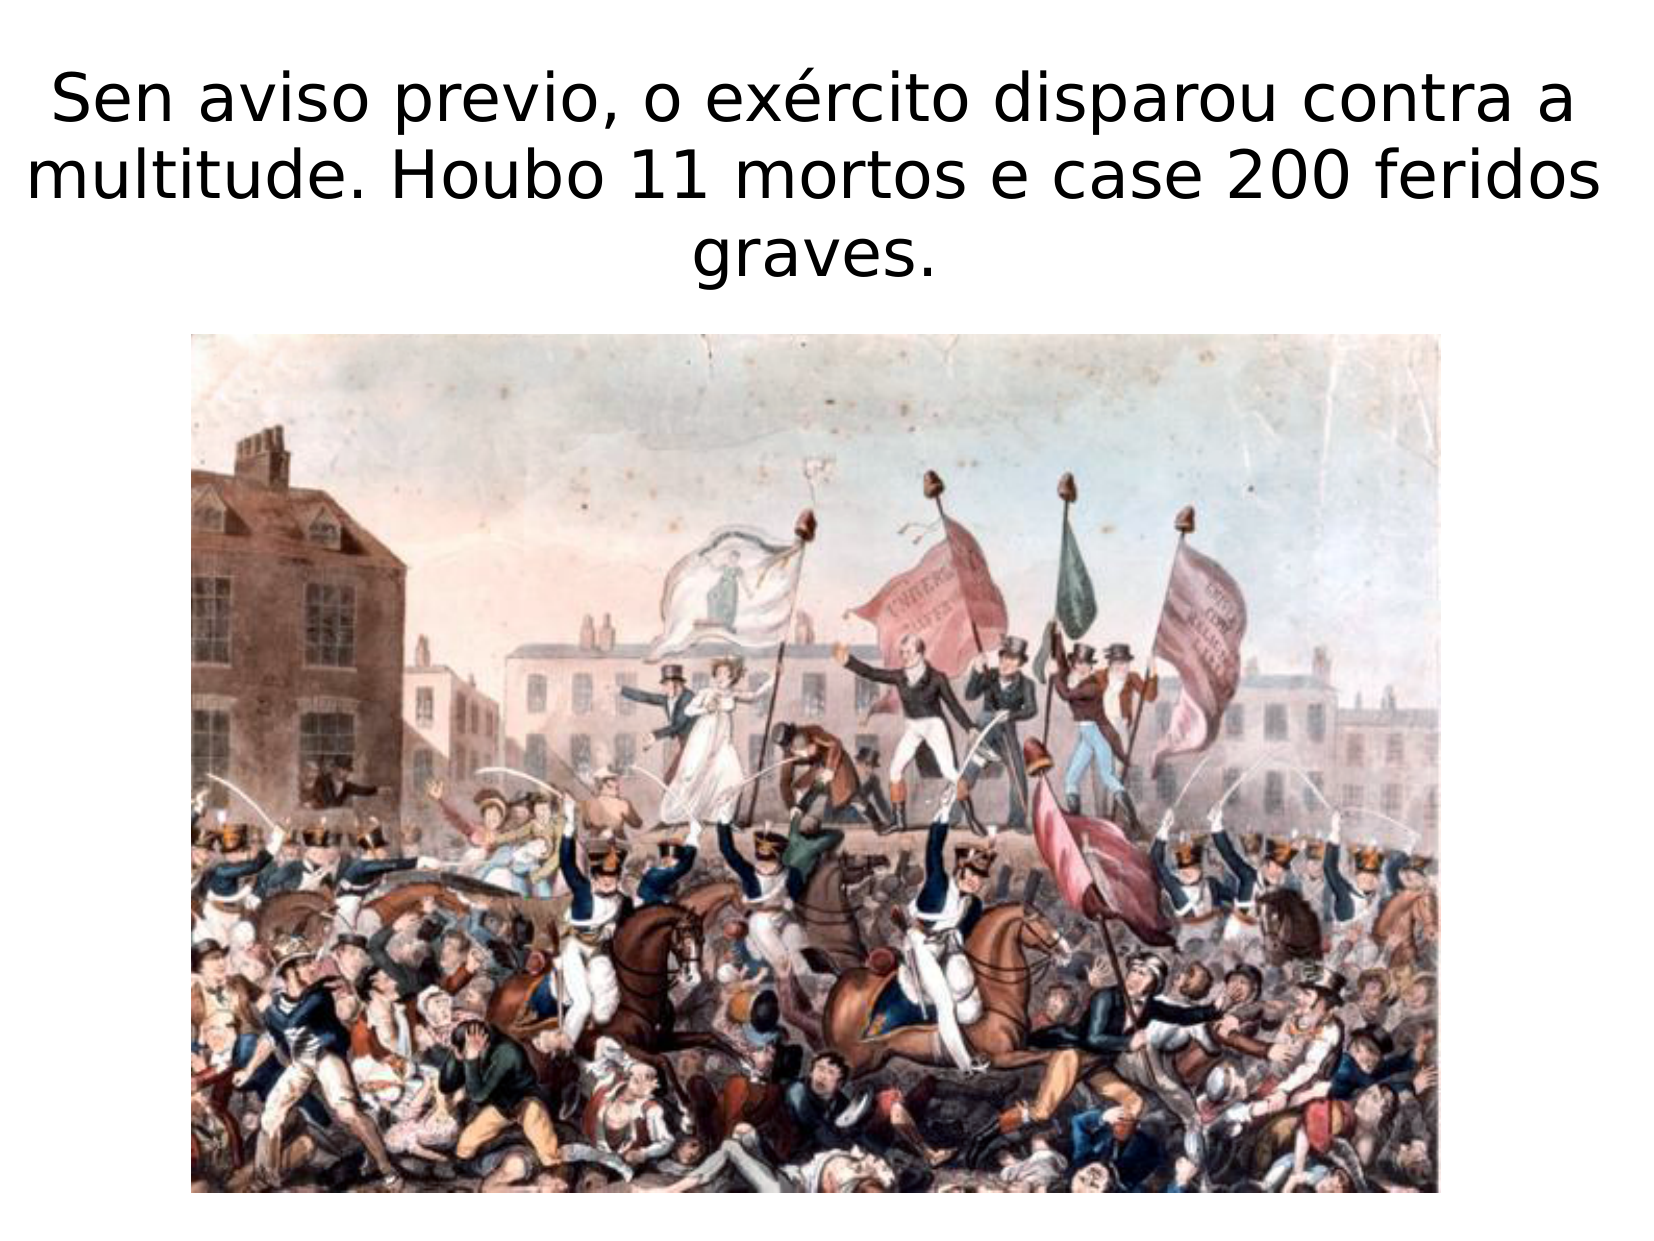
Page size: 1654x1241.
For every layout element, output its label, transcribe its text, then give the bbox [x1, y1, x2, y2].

subtitle Sen aviso previo, o exército disparou contra a multitude. Houbo 11 mortos e case 200 feridos graves. [23, 59, 1607, 293]
picture [191, 334, 1441, 1193]
